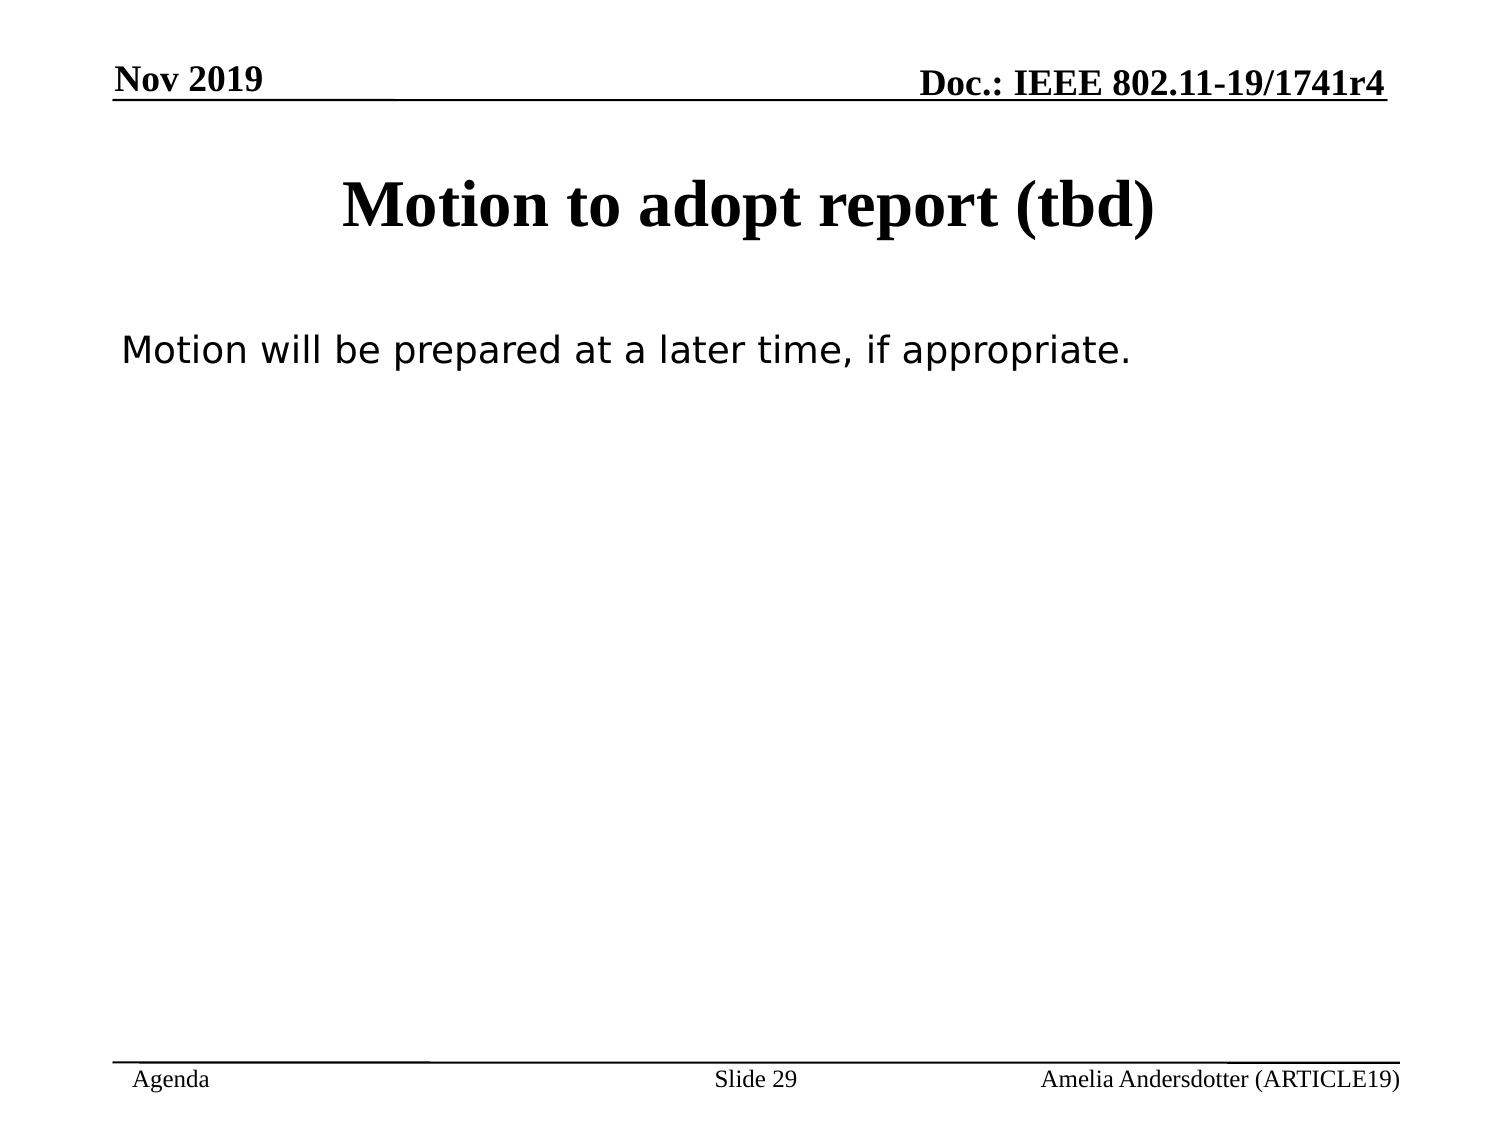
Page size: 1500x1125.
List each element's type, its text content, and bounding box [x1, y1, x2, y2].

text_box Nov 2019 [114, 54, 422, 99]
text_box Slide <number> [712, 1062, 799, 1122]
text_box Motion to adopt report (tbd) [112, 112, 1387, 287]
text_box Motion will be prepared at a later time, if appropriate. [106, 318, 1359, 379]
text_box Amelia Andersdotter (ARTICLE19) [878, 1062, 1401, 1092]
